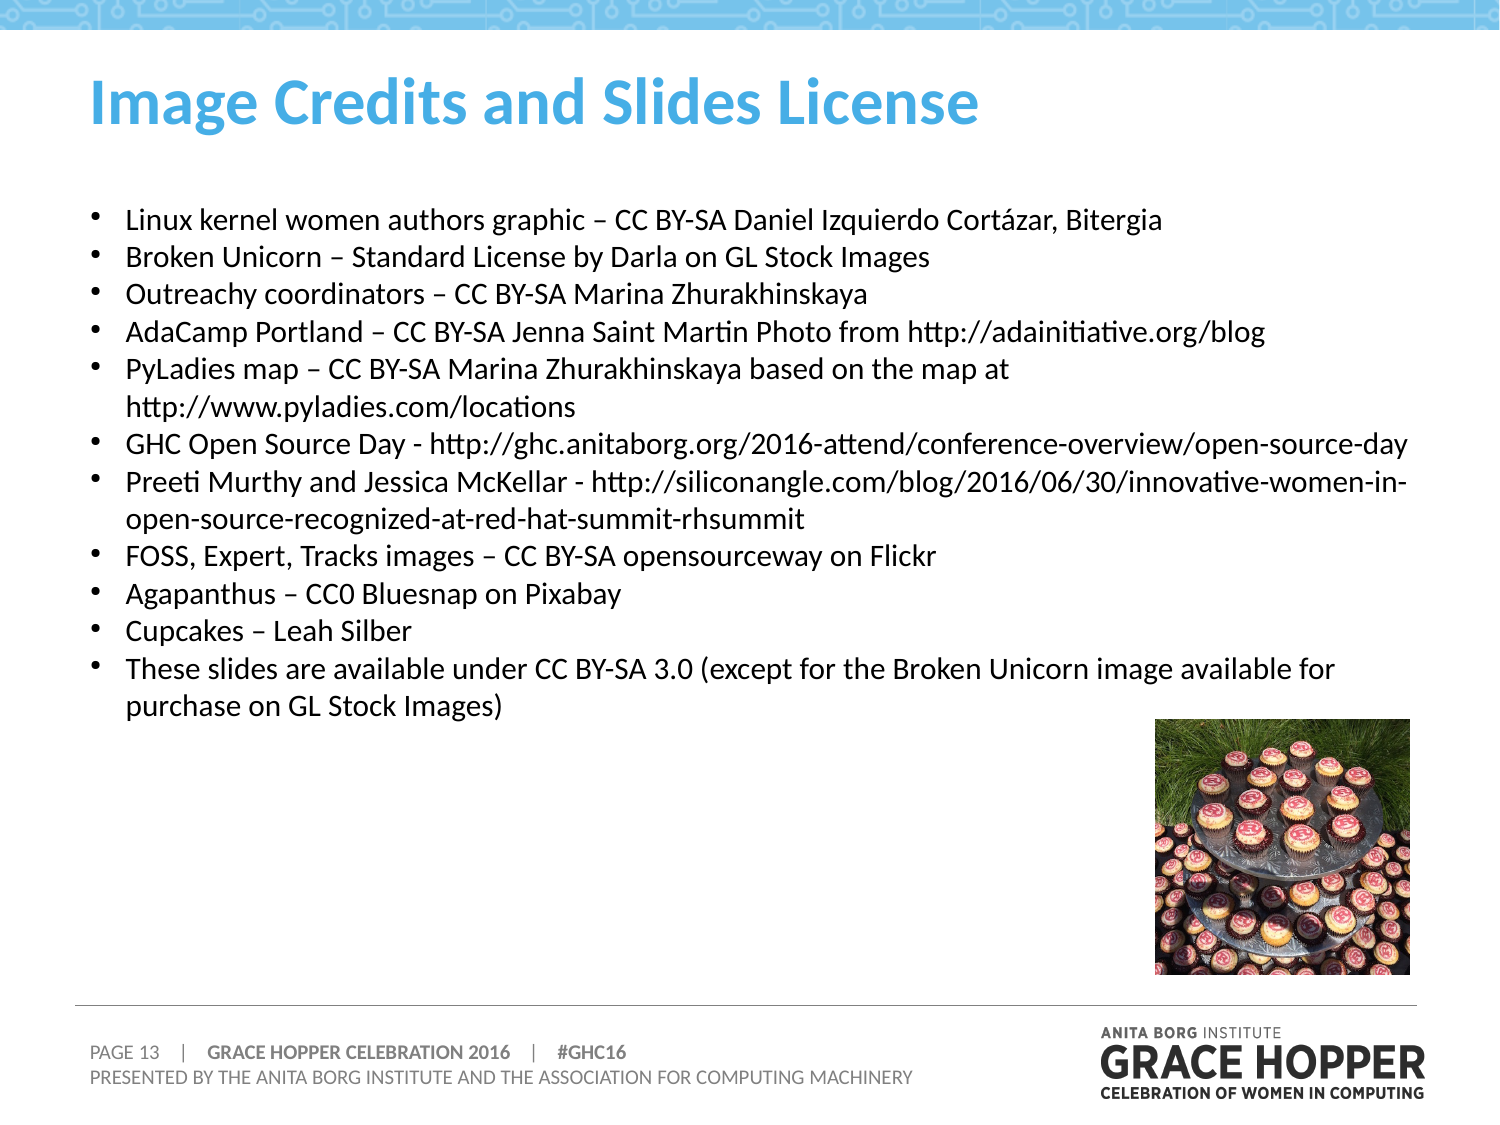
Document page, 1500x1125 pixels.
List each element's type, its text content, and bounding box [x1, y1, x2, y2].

picture [0, 0, 1500, 30]
picture [1155, 719, 1410, 975]
picture [1101, 1027, 1425, 1099]
text_box Image Credits and Slides License [75, 45, 1425, 152]
text_box Linux kernel women authors graphic – CC BY-SA Daniel Izquierdo Cortázar, Bitergia Broken Unicorn – Standard License by Darla on GL Stock Images Outreachy coordinators – CC BY-SA Marina Zhurakhinskaya AdaCamp Portland – CC BY-SA Jenna Saint Martin Photo from http://adainitiative.org/blog PyLadies map – CC BY-SA Marina Zhurakhinskaya based on the map at http://www.pyladies.com/locations GHC Open Source Day - http://ghc.anitaborg.org/2016-attend/conference-overview/open-source-day Preeti Murthy and Jessica McKellar - http://siliconangle.com/blog/2016/06/30/innovative-women-in-open-source-recognized-at-red-hat-summit-rhsummit FOSS, Expert, Tracks images – CC BY-SA opensourceway on Flickr Agapanthus – CC0 Bluesnap on Pixabay Cupcakes – Leah Silber These slides are available under CC BY-SA 3.0 (except for the Broken Unicorn image available for purchase on GL Stock Images) [75, 191, 1425, 880]
